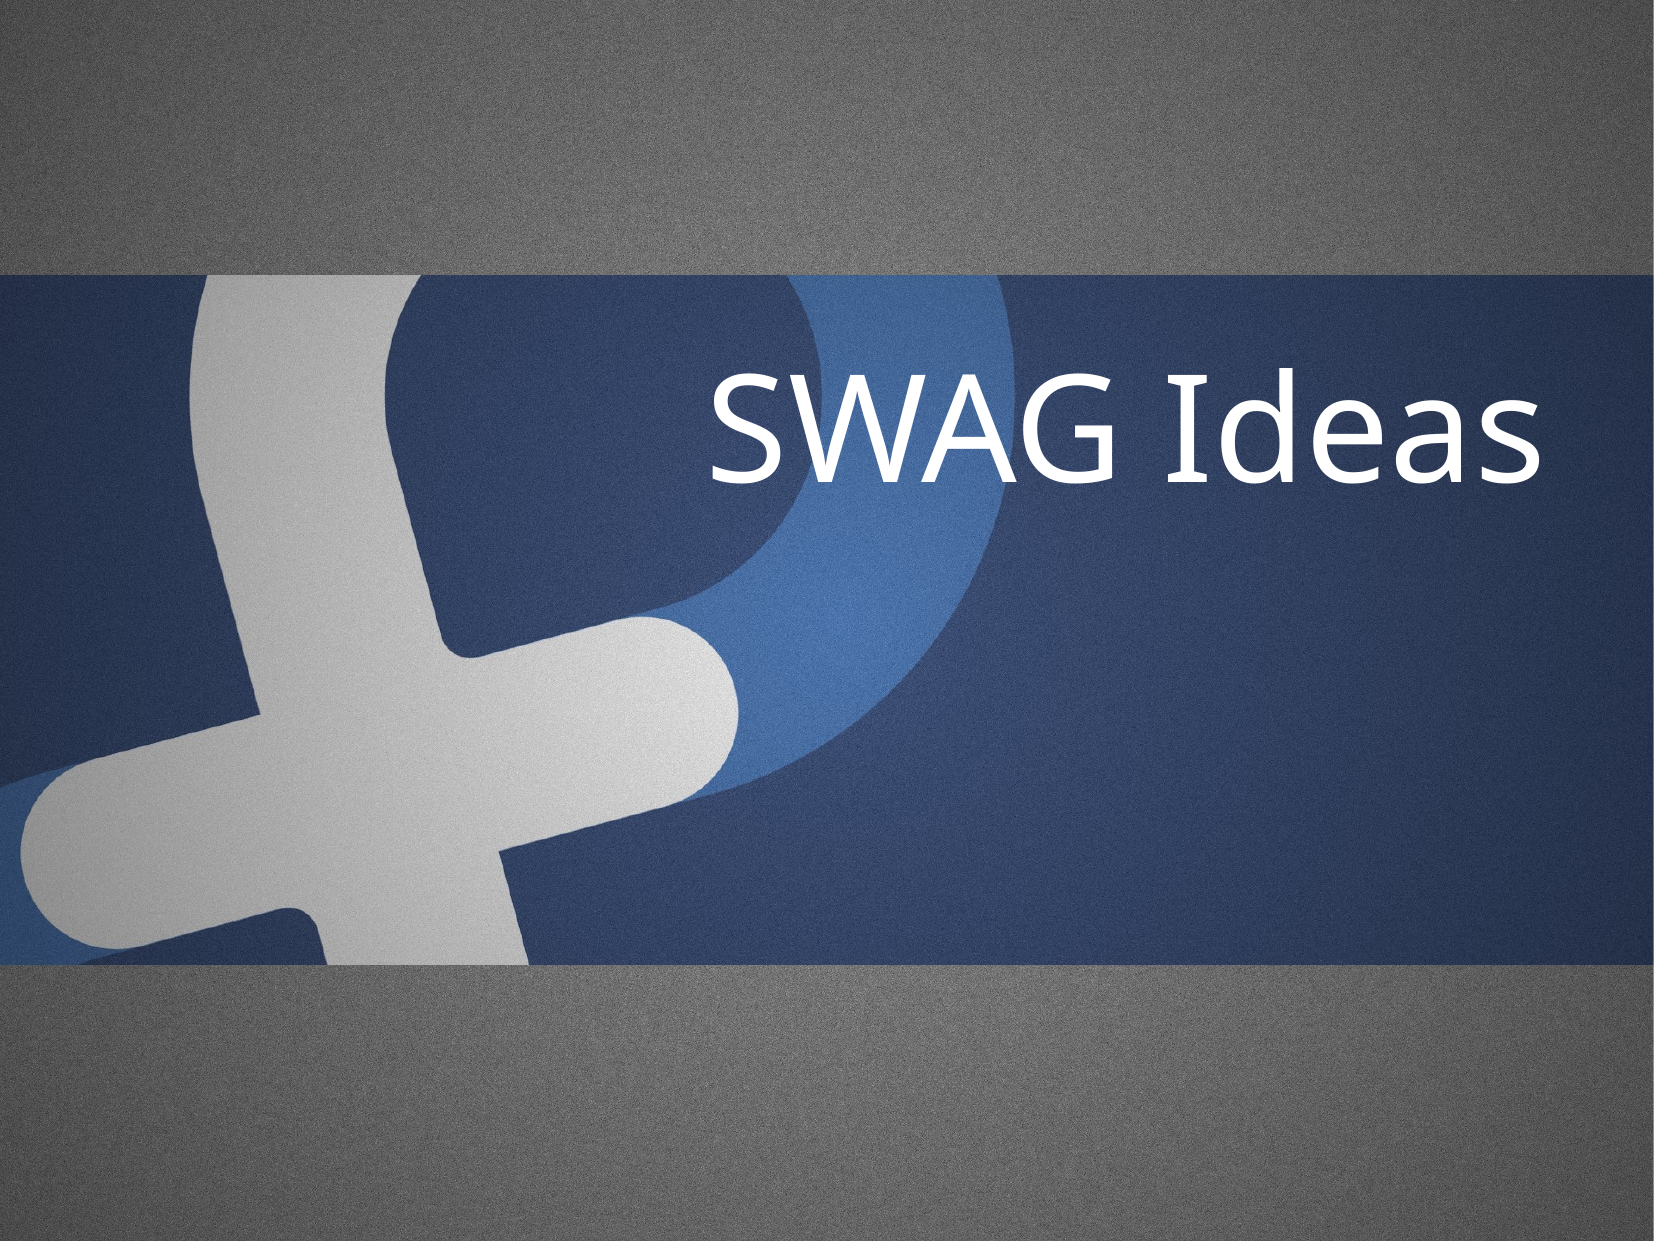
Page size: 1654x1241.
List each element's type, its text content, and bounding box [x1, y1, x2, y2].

text_box SWAG Ideas [446, 315, 1561, 654]
picture [0, 0, 1654, 1241]
